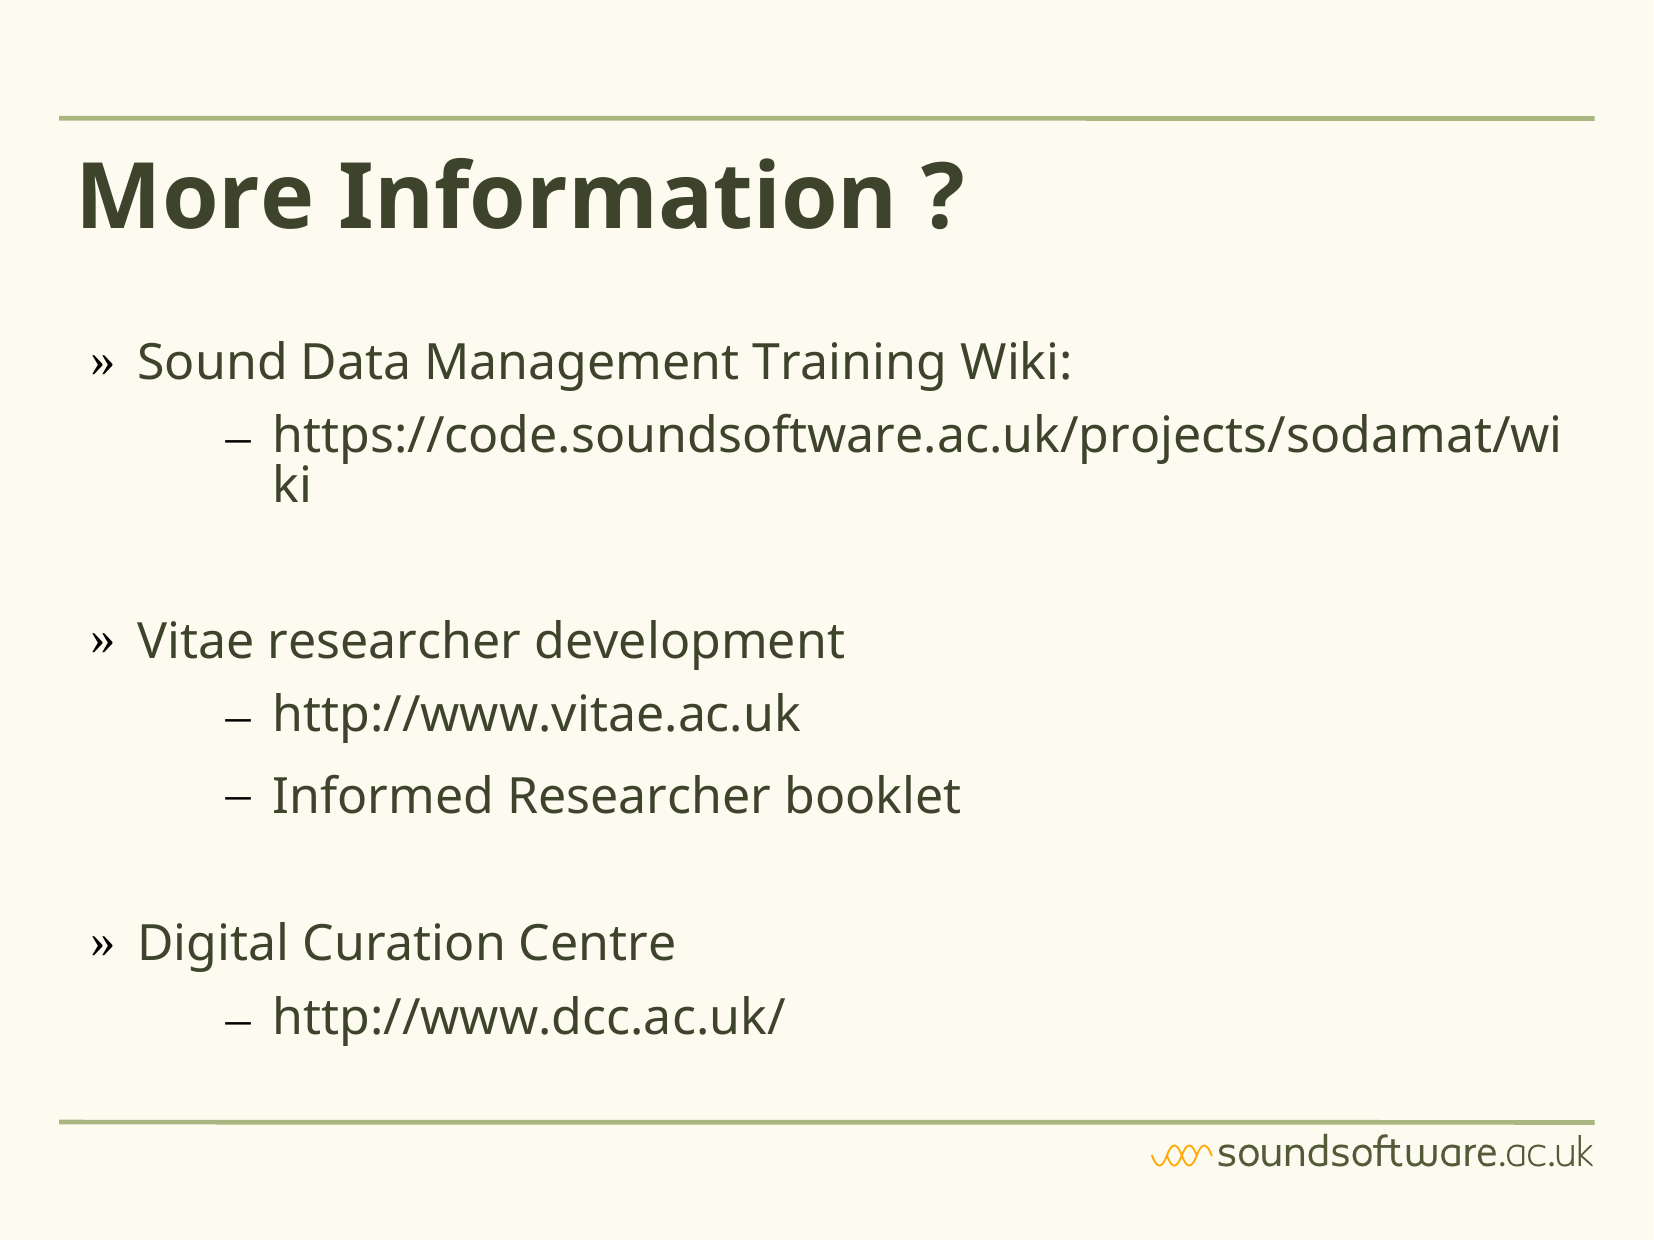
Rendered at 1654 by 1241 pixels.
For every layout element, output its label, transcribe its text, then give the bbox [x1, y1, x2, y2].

list Sound Data Management Training Wiki: https://code.soundsoftware.ac.uk/projects/sodamat/wiki Vitae researcher development http://www.vitae.ac.uk Informed Researcher booklet Digital Curation Centre http://www.dcc.ac.uk/ [59, 321, 1594, 1209]
title More Information ? [59, 109, 1594, 274]
